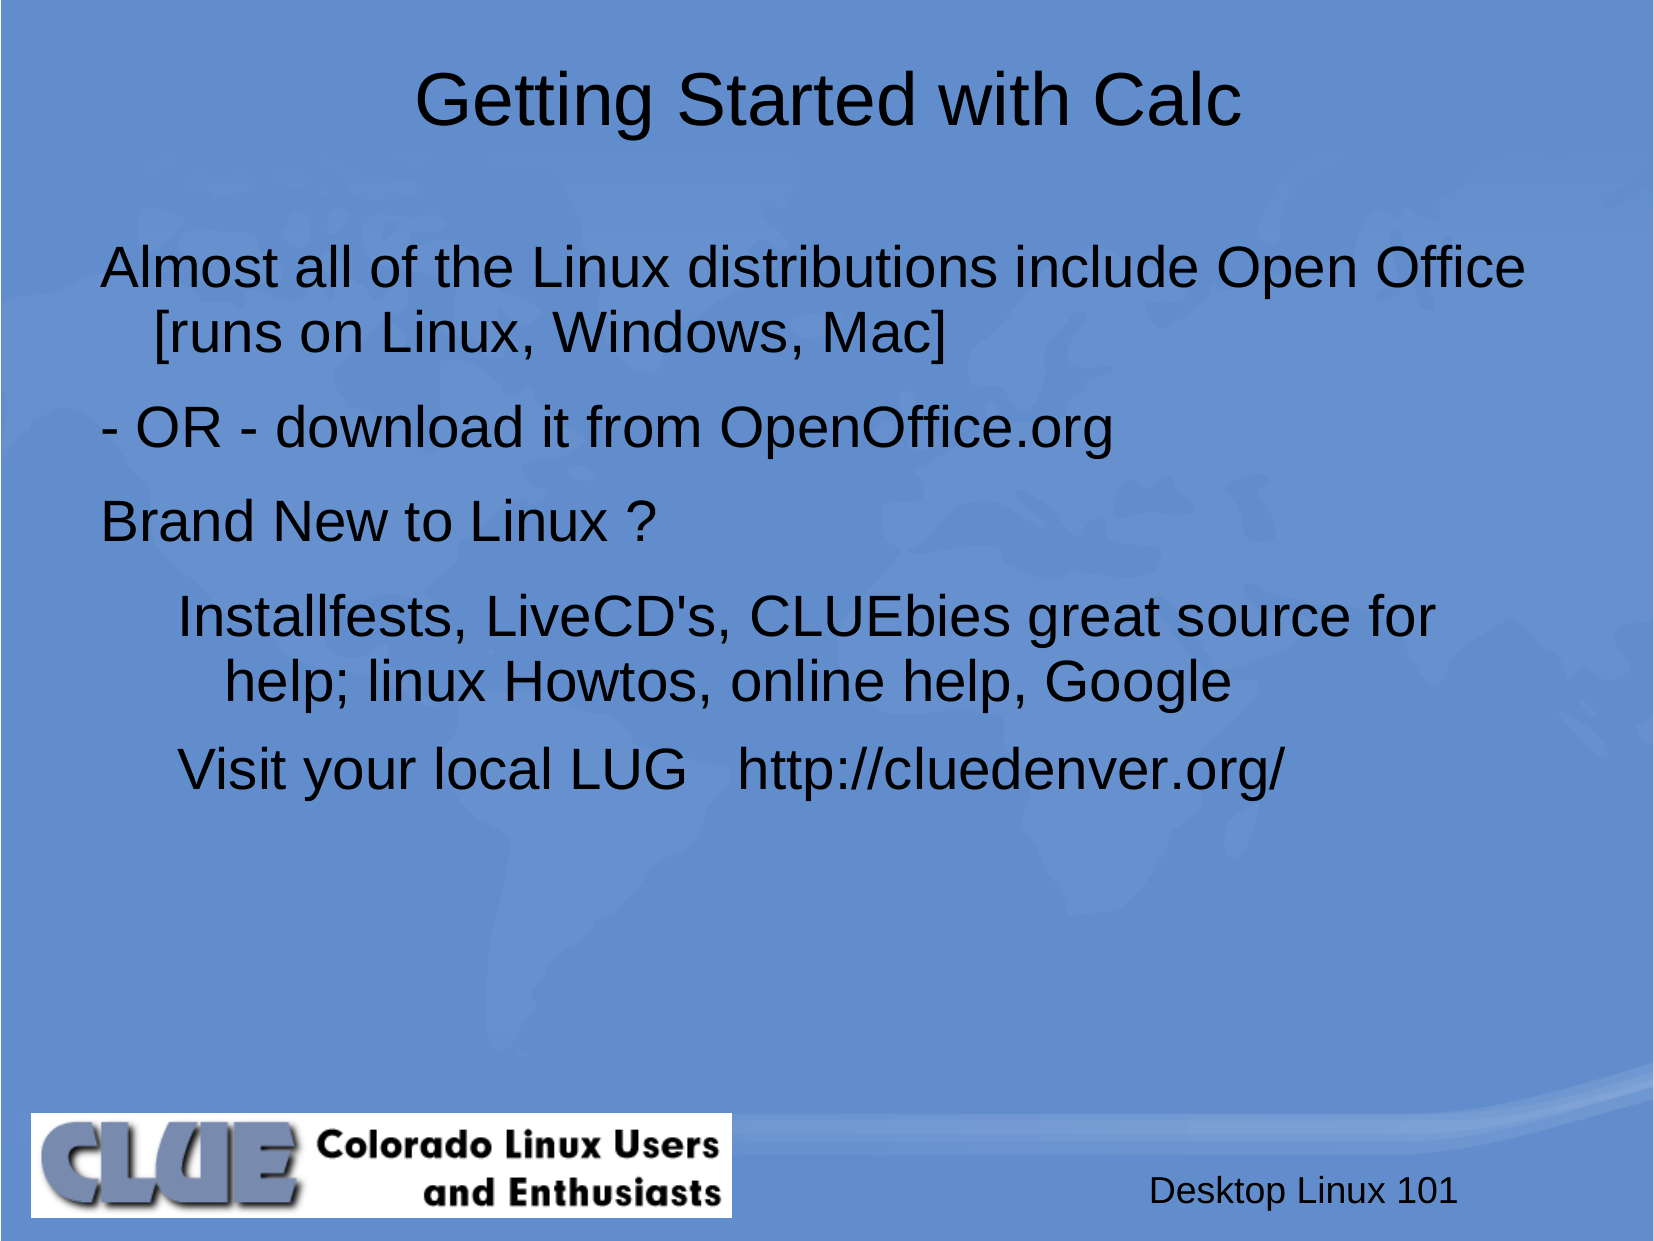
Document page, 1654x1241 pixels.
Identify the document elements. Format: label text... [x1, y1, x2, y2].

list Almost all of the Linux distributions include Open Office [runs on Linux, Windows, Mac] - OR - download it from OpenOffice.org Brand New to Linux ? Installfests, LiveCD's, CLUEbies great source for help; linux Howtos, online help, Google Visit your local LUG http://cluedenver.org/ [82, 234, 1571, 1098]
title Getting Started with Calc [82, 44, 1576, 156]
picture [1, 0, 1654, 1241]
